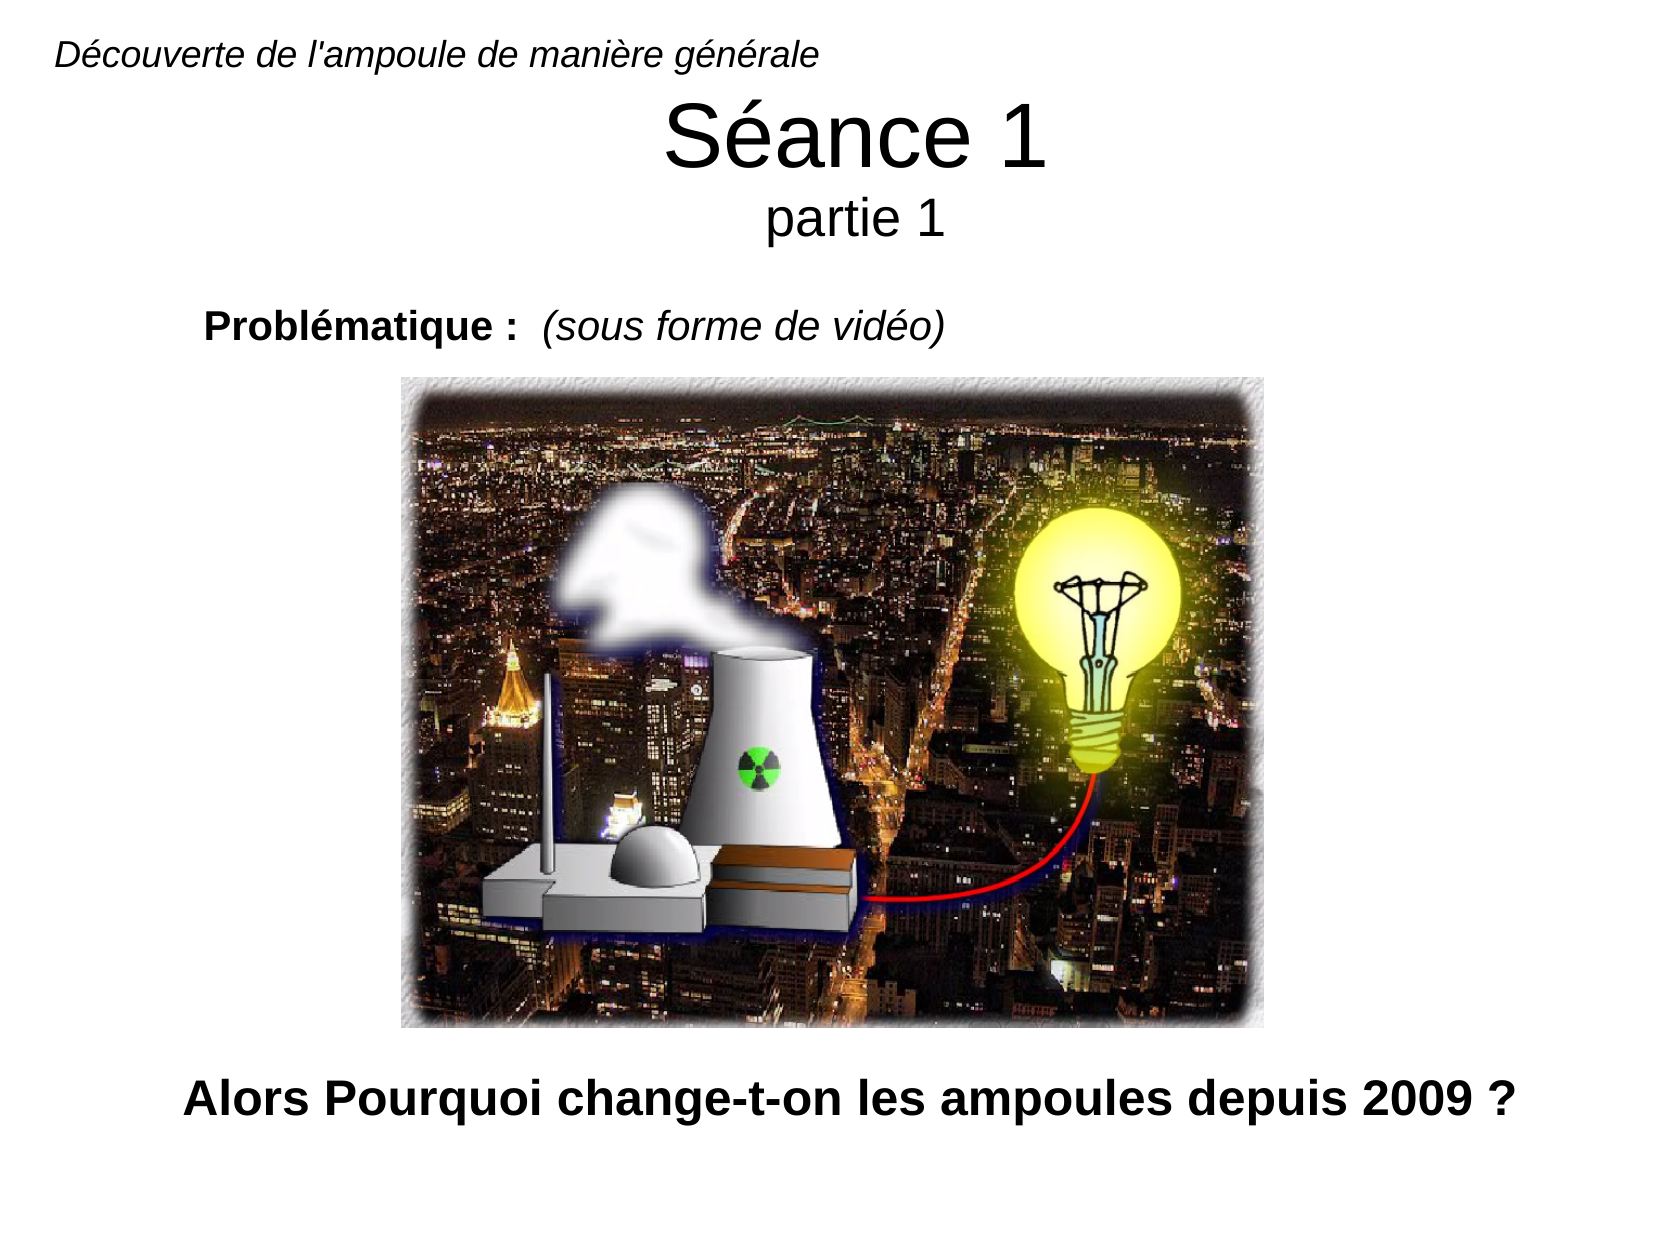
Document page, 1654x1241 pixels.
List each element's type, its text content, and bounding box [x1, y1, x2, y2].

title Séance 1 partie 1 [649, 84, 1063, 249]
text_box Découverte de l'ampoule de manière générale [23, 25, 851, 83]
text_box Alors Pourquoi change-t-on les ampoules depuis 2009 ? [153, 1062, 1548, 1135]
text_box Problématique : (sous forme de vidéo) [188, 295, 1134, 358]
picture [401, 377, 1264, 1028]
